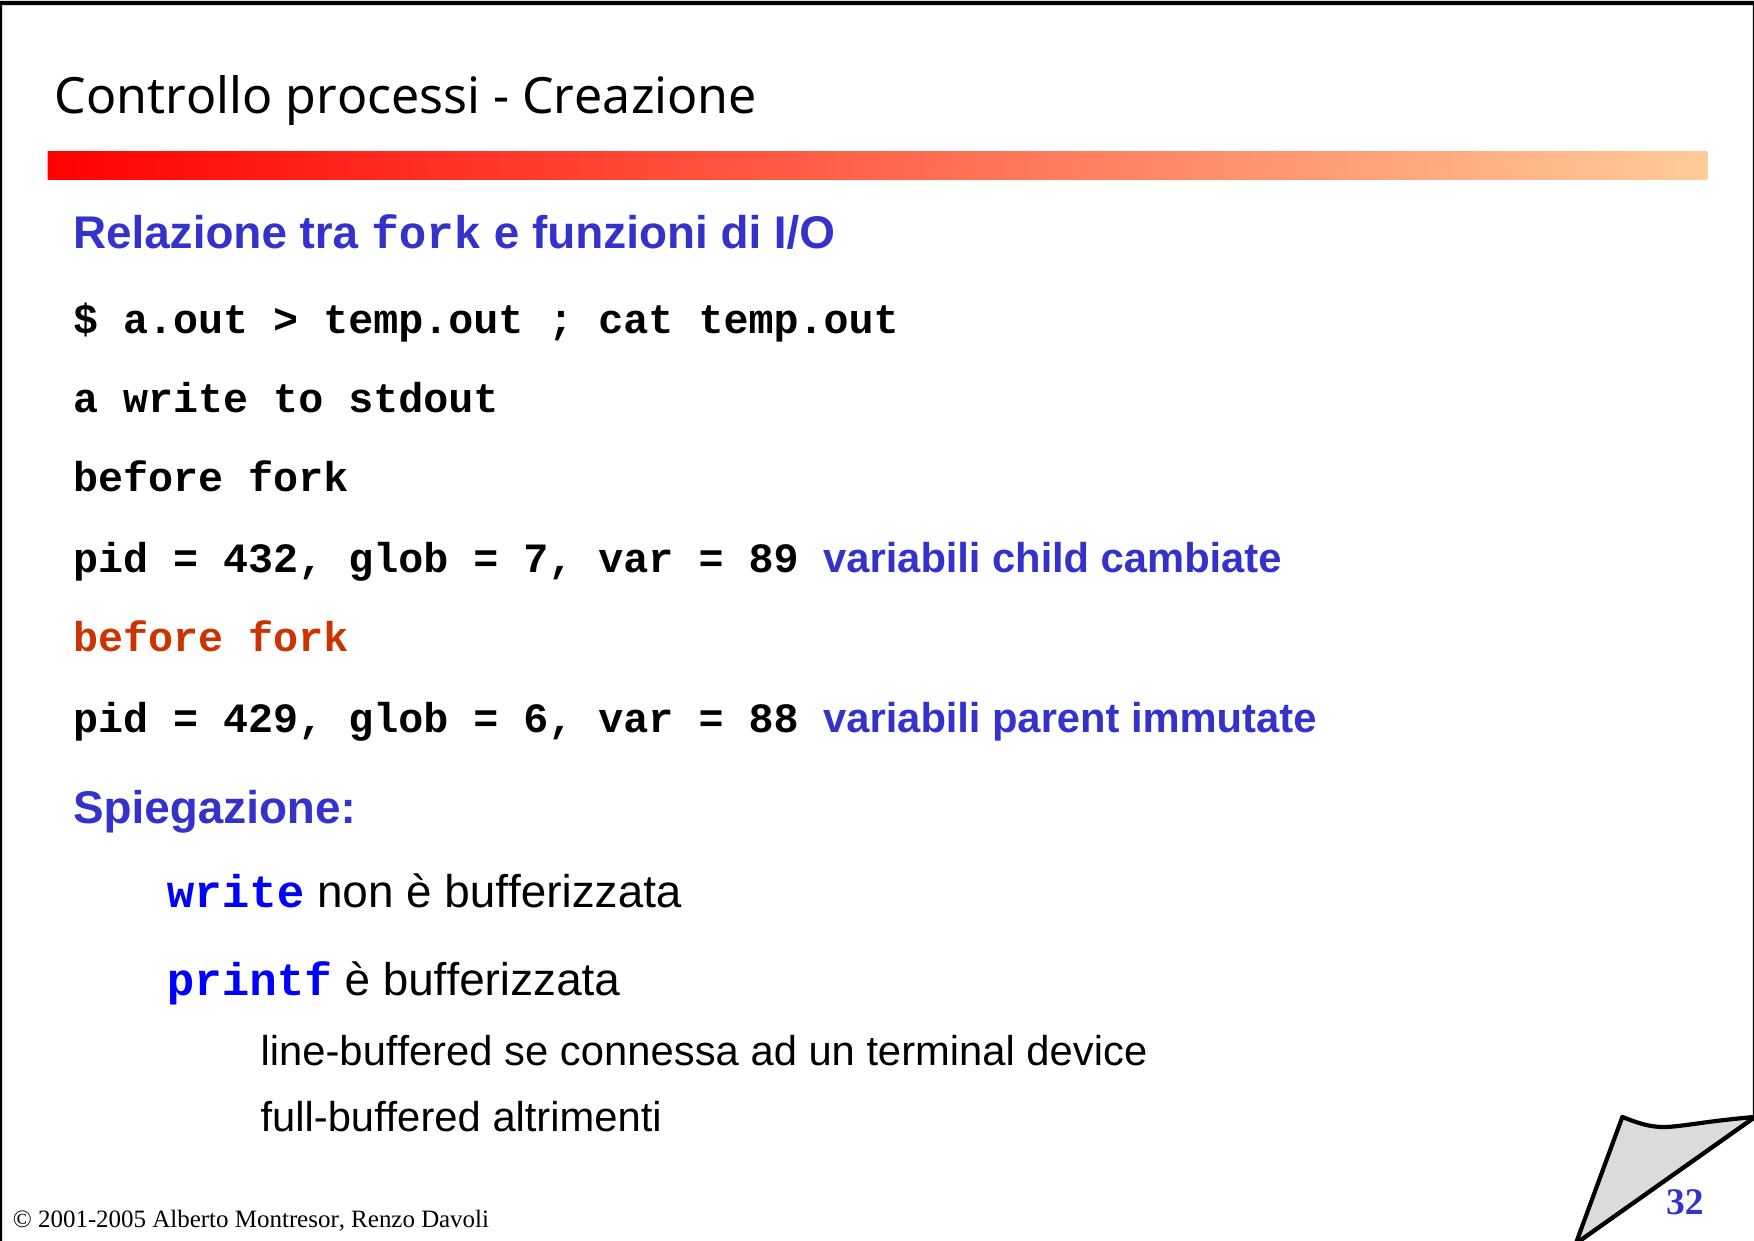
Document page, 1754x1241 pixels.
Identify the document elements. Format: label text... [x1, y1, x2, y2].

list Relazione tra fork e funzioni di I/O $ a.out > temp.out ; cat temp.out a write to stdout before fork pid = 432, glob = 7, var = 89 variabili child cambiate before fork pid = 429, glob = 6, var = 88 variabili parent immutate Spiegazione: write non è bufferizzata printf è bufferizzata line-buffered se connessa ad un terminal device full-buffered altrimenti [58, 199, 1696, 1241]
title Controllo processi - Creazione [40, 49, 1714, 144]
